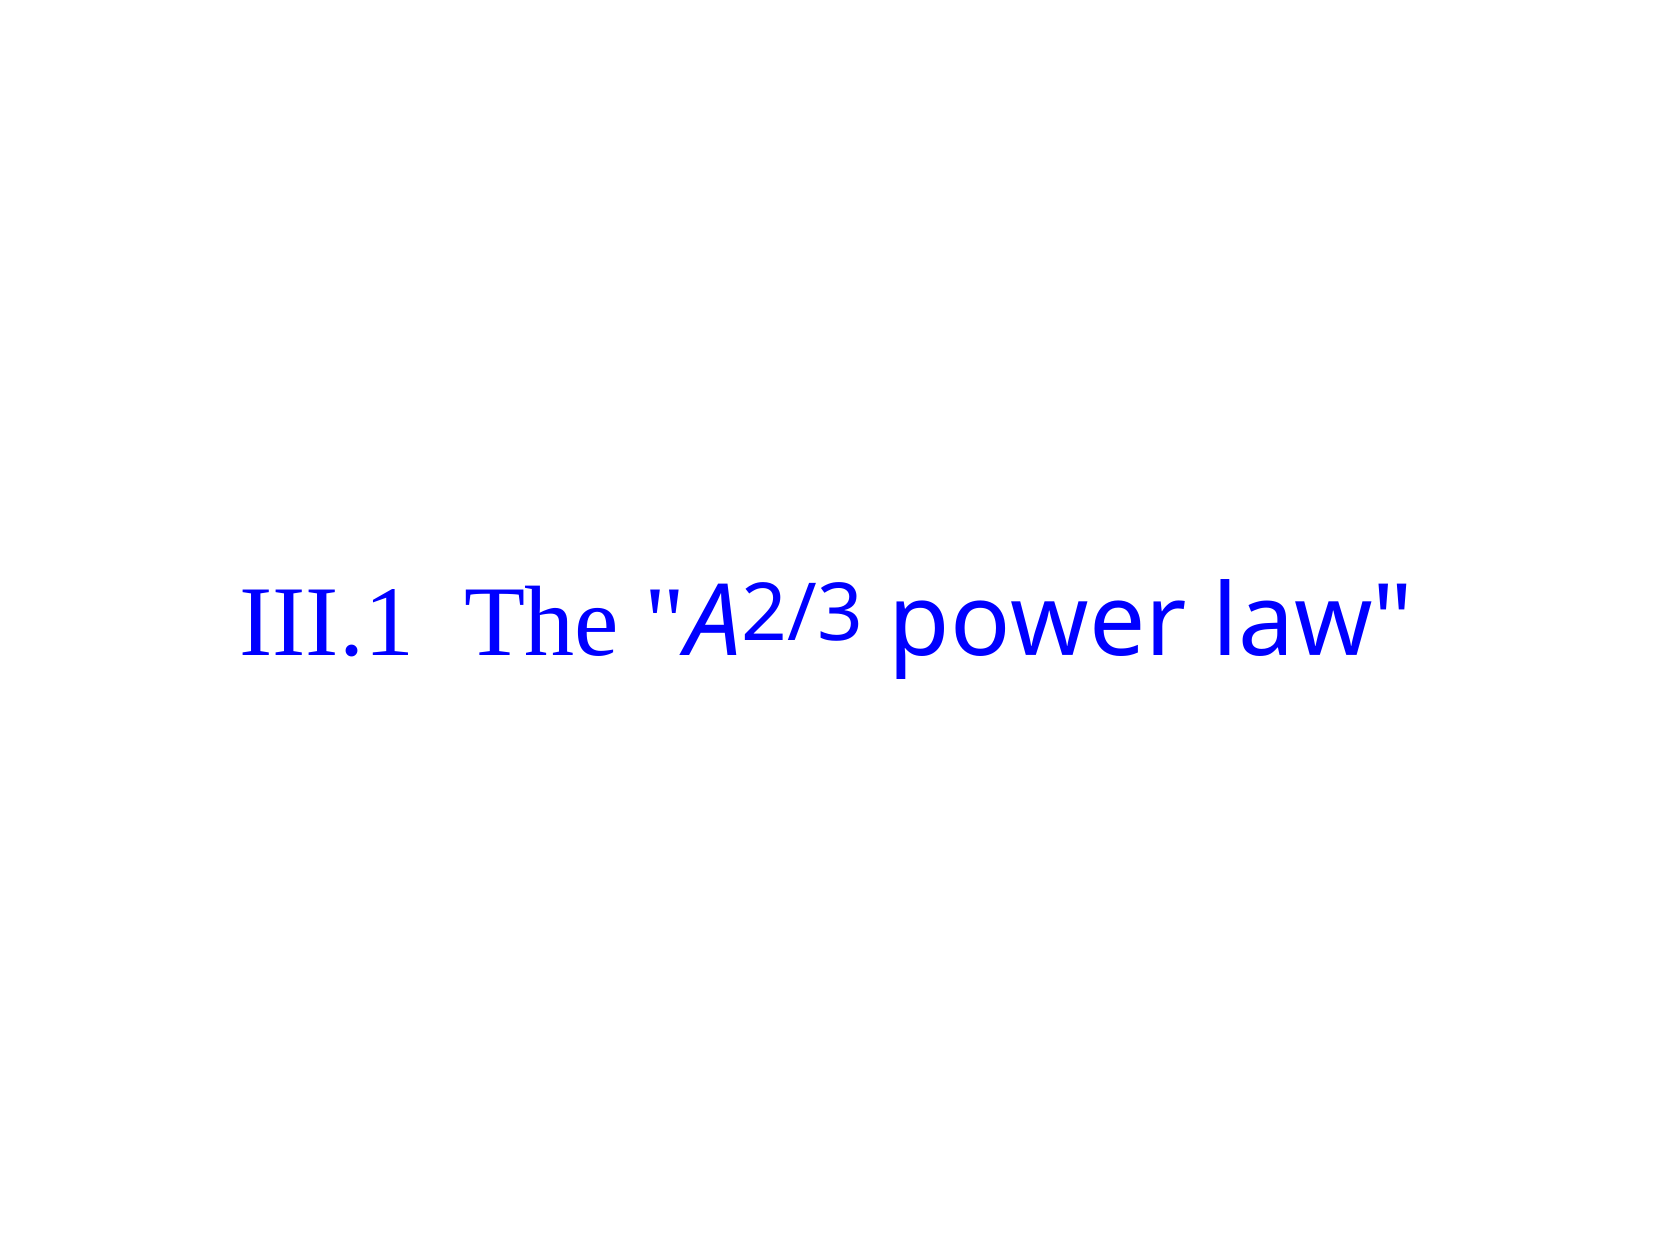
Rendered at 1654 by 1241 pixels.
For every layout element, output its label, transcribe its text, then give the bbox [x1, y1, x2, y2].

text_box III.1 The "A2/3 power law" [53, 548, 1600, 692]
